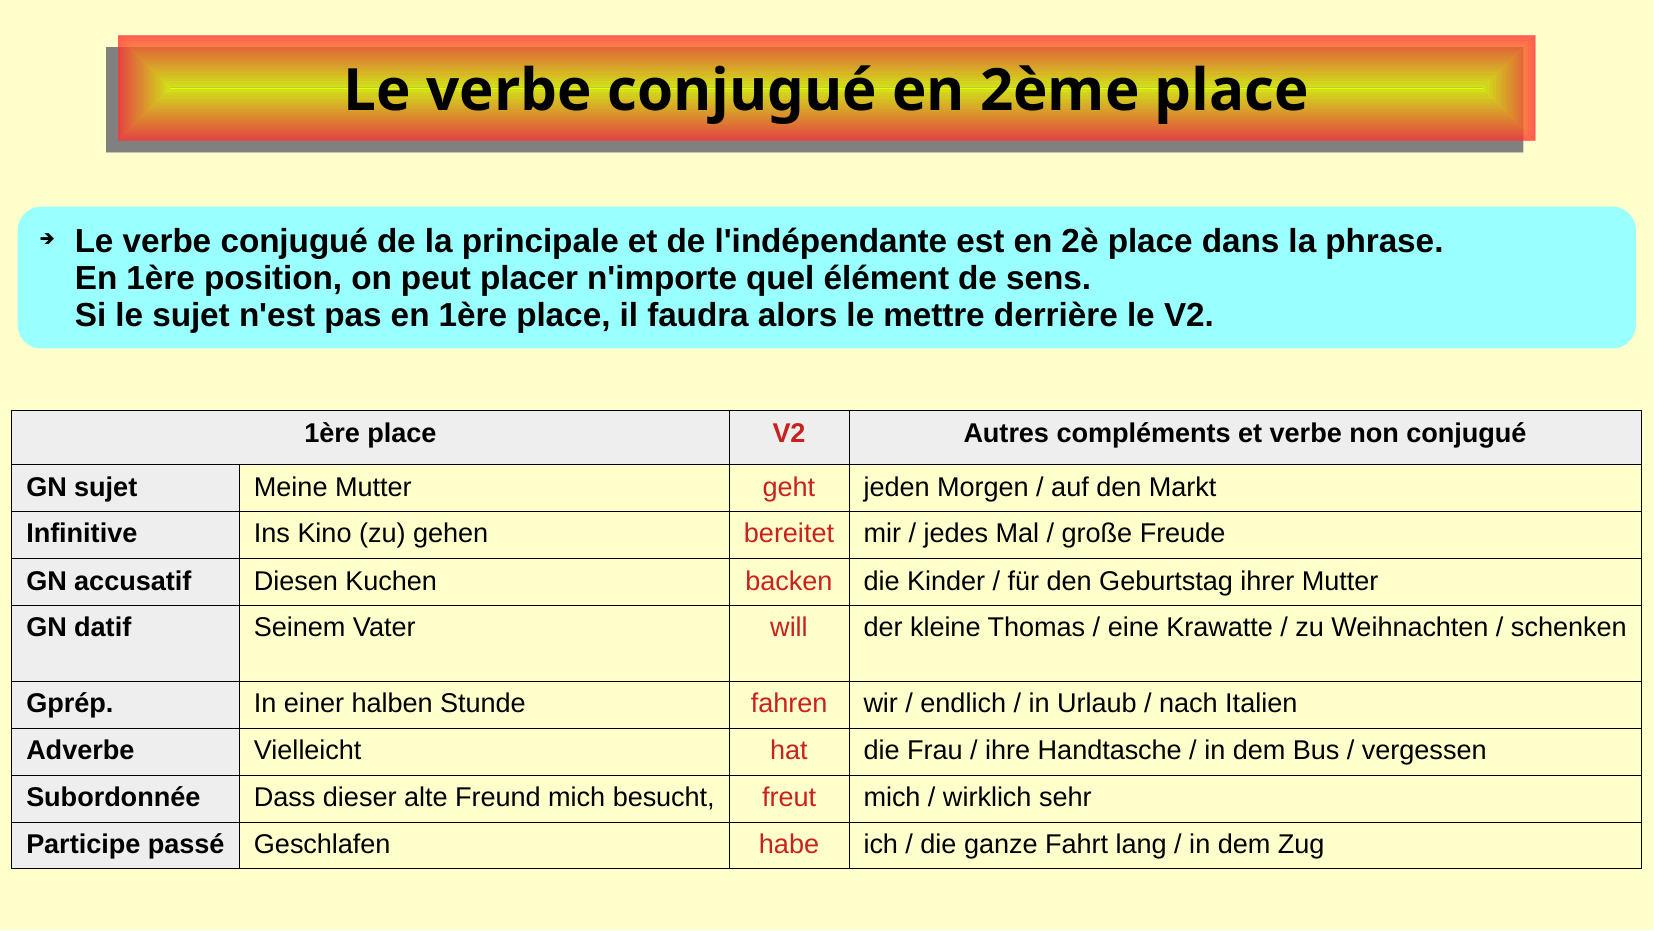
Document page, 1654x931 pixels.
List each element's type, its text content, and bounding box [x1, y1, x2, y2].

table_cell In einer halben Stunde [240, 682, 729, 728]
table_cell hat [730, 729, 849, 775]
table_cell Infinitive [12, 512, 239, 558]
table_cell habe [730, 823, 849, 868]
table_cell Diesen Kuchen [240, 559, 729, 605]
table_cell mir / jedes Mal / große Freude [850, 512, 1641, 558]
table_cell wir / endlich / in Urlaub / nach Italien [850, 682, 1641, 728]
table_cell will [730, 606, 849, 681]
text_box Le verbe conjugué en 2ème place [118, 35, 1536, 141]
table_cell Adverbe [12, 729, 239, 775]
table_cell die Frau / ihre Handtasche / in dem Bus / vergessen [850, 729, 1641, 775]
table_cell Subordonnée [12, 776, 239, 822]
table_cell Vielleicht [240, 729, 729, 775]
table_cell backen [730, 559, 849, 605]
table_cell Meine Mutter [240, 465, 729, 511]
table_header Autres compléments et verbe non conjugué [850, 411, 1641, 464]
table_cell geht [730, 465, 849, 511]
table_cell Participe passé [12, 823, 239, 868]
table_cell der kleine Thomas / eine Krawatte / zu Weihnachten / schenken [850, 606, 1641, 681]
table_header V2 [730, 411, 849, 464]
table_cell ich / die ganze Fahrt lang / in dem Zug [850, 823, 1641, 868]
table_cell Gprép. [12, 682, 239, 728]
table_cell Dass dieser alte Freund mich besucht, [240, 776, 729, 822]
table_cell GN sujet [12, 465, 239, 511]
table_cell mich / wirklich sehr [850, 776, 1641, 822]
table_cell jeden Morgen / auf den Markt [850, 465, 1641, 511]
table_cell Ins Kino (zu) gehen [240, 512, 729, 558]
table_cell die Kinder / für den Geburtstag ihrer Mutter [850, 559, 1641, 605]
table_cell GN accusatif [12, 559, 239, 605]
table_cell Seinem Vater [240, 606, 729, 681]
table_header 1ère place [12, 411, 729, 464]
text_box Le verbe conjugué de la principale et de l'indépendante est en 2è place dans la phrase. En 1ère position, on peut placer n'importe quel élément de sens. Si le sujet n'est pas en 1ère place, il faudra alors le mettre derrière le V2. [17, 206, 1636, 349]
table_cell freut [730, 776, 849, 822]
table_cell Geschlafen [240, 823, 729, 868]
table_cell GN datif [12, 606, 239, 681]
table_cell fahren [730, 682, 849, 728]
table_cell bereitet [730, 512, 849, 558]
